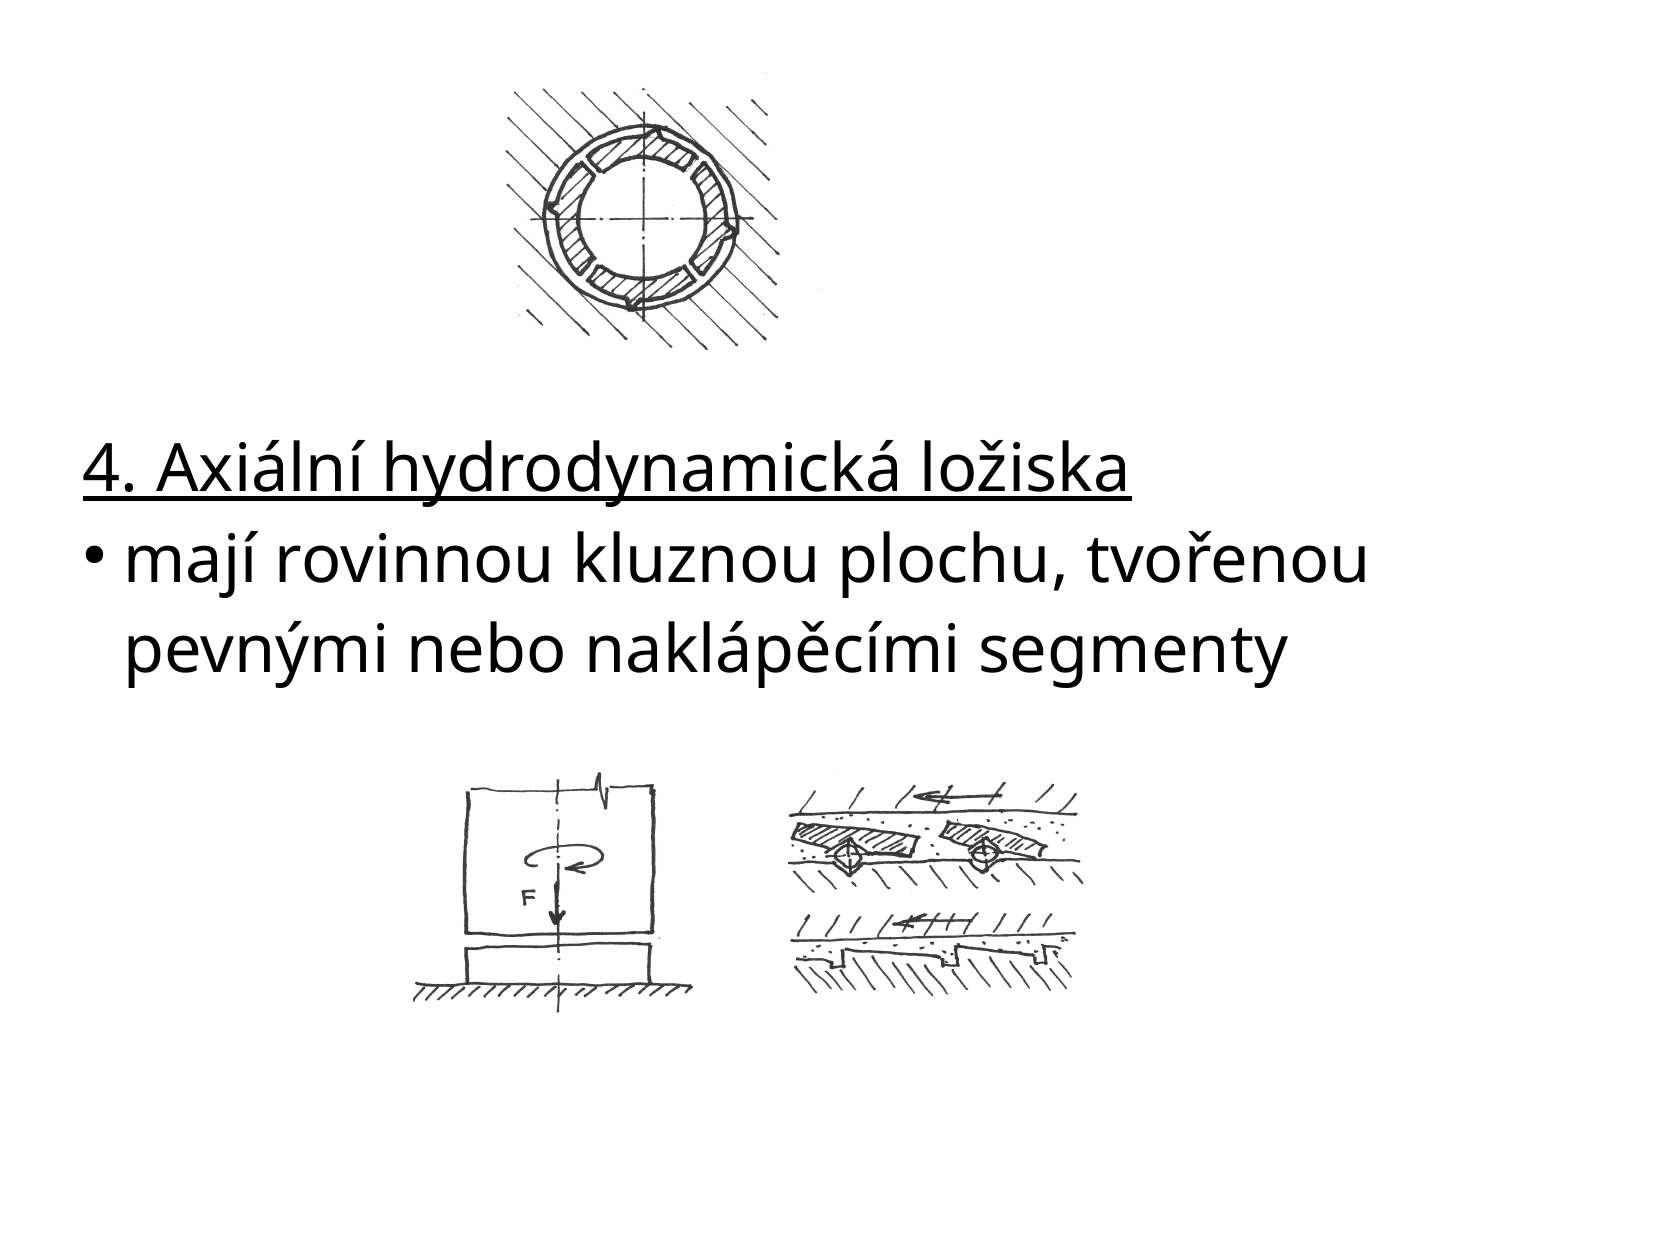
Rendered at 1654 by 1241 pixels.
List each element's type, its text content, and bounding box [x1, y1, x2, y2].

subtitle 4. Axiální hydrodynamická ložiska mají rovinnou kluznou plochu, tvořenou pevnými nebo naklápěcími segmenty [82, 56, 1571, 1102]
picture [413, 708, 1123, 1061]
picture [501, 58, 827, 384]
